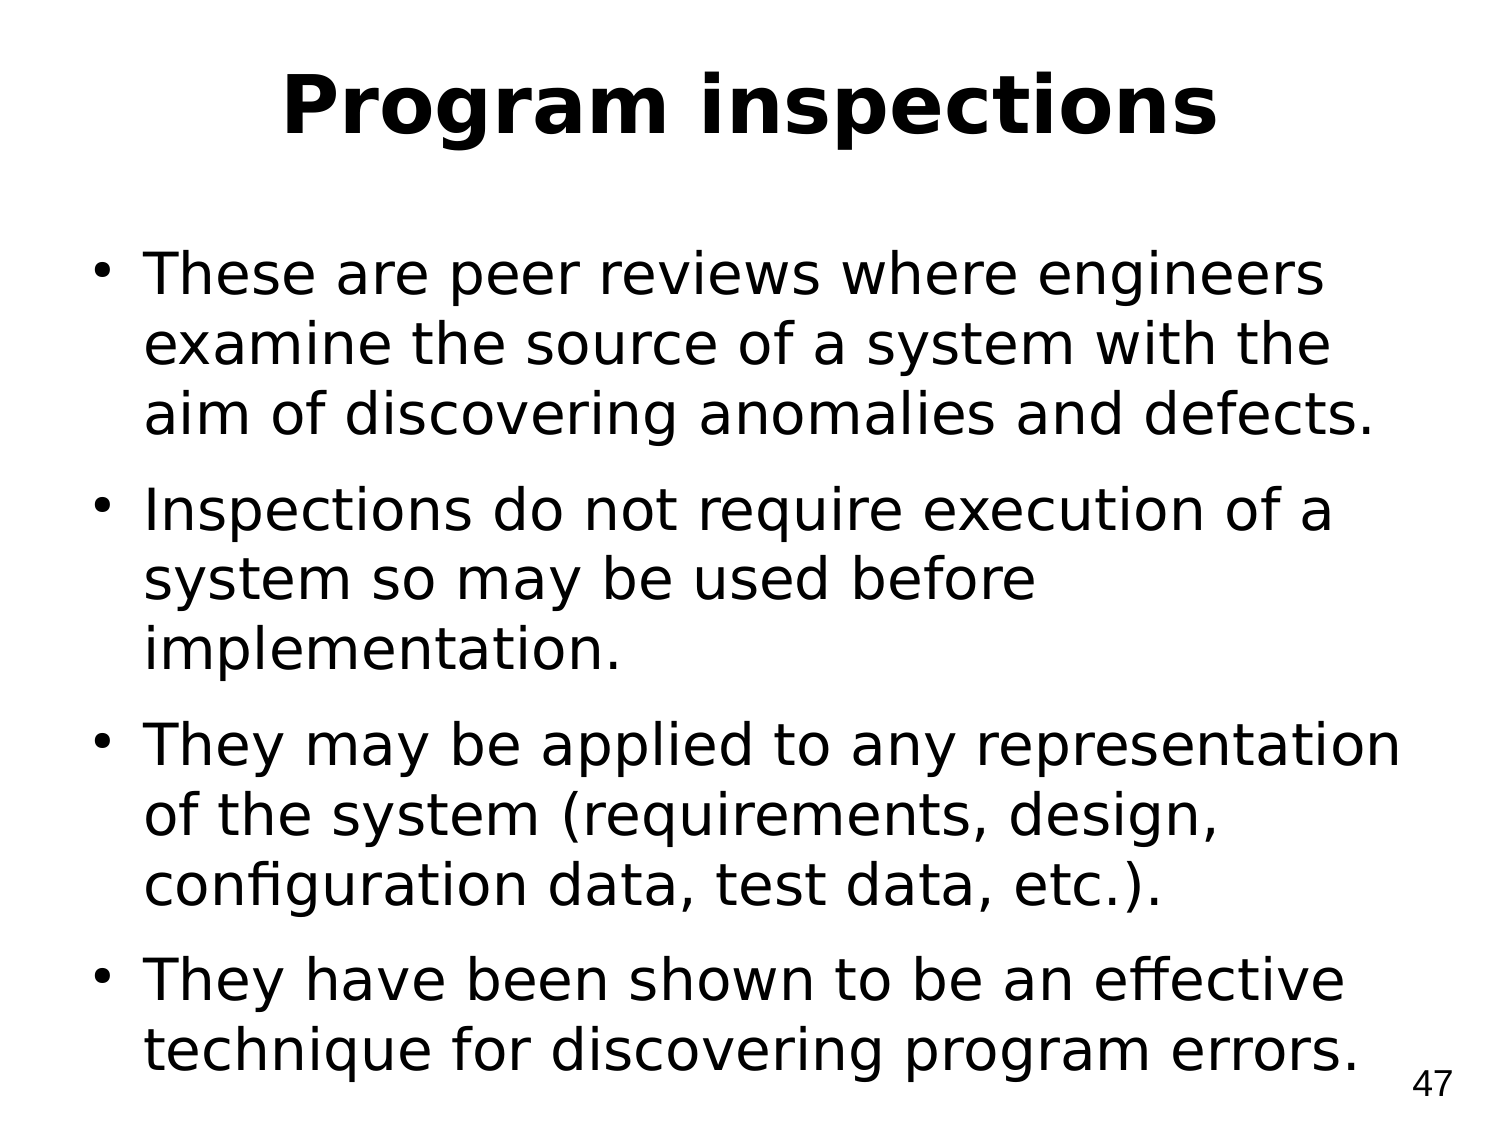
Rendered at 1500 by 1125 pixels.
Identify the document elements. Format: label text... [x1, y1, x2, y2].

title Program inspections [75, 44, 1425, 177]
list These are peer reviews where engineers examine the source of a system with the aim of discovering anomalies and defects. Inspections do not require execution of a system so may be used before implementation. They may be applied to any representation of the system (requirements, design, configuration data, test data, etc.). They have been shown to be an effective technique for discovering program errors. [75, 236, 1425, 1093]
